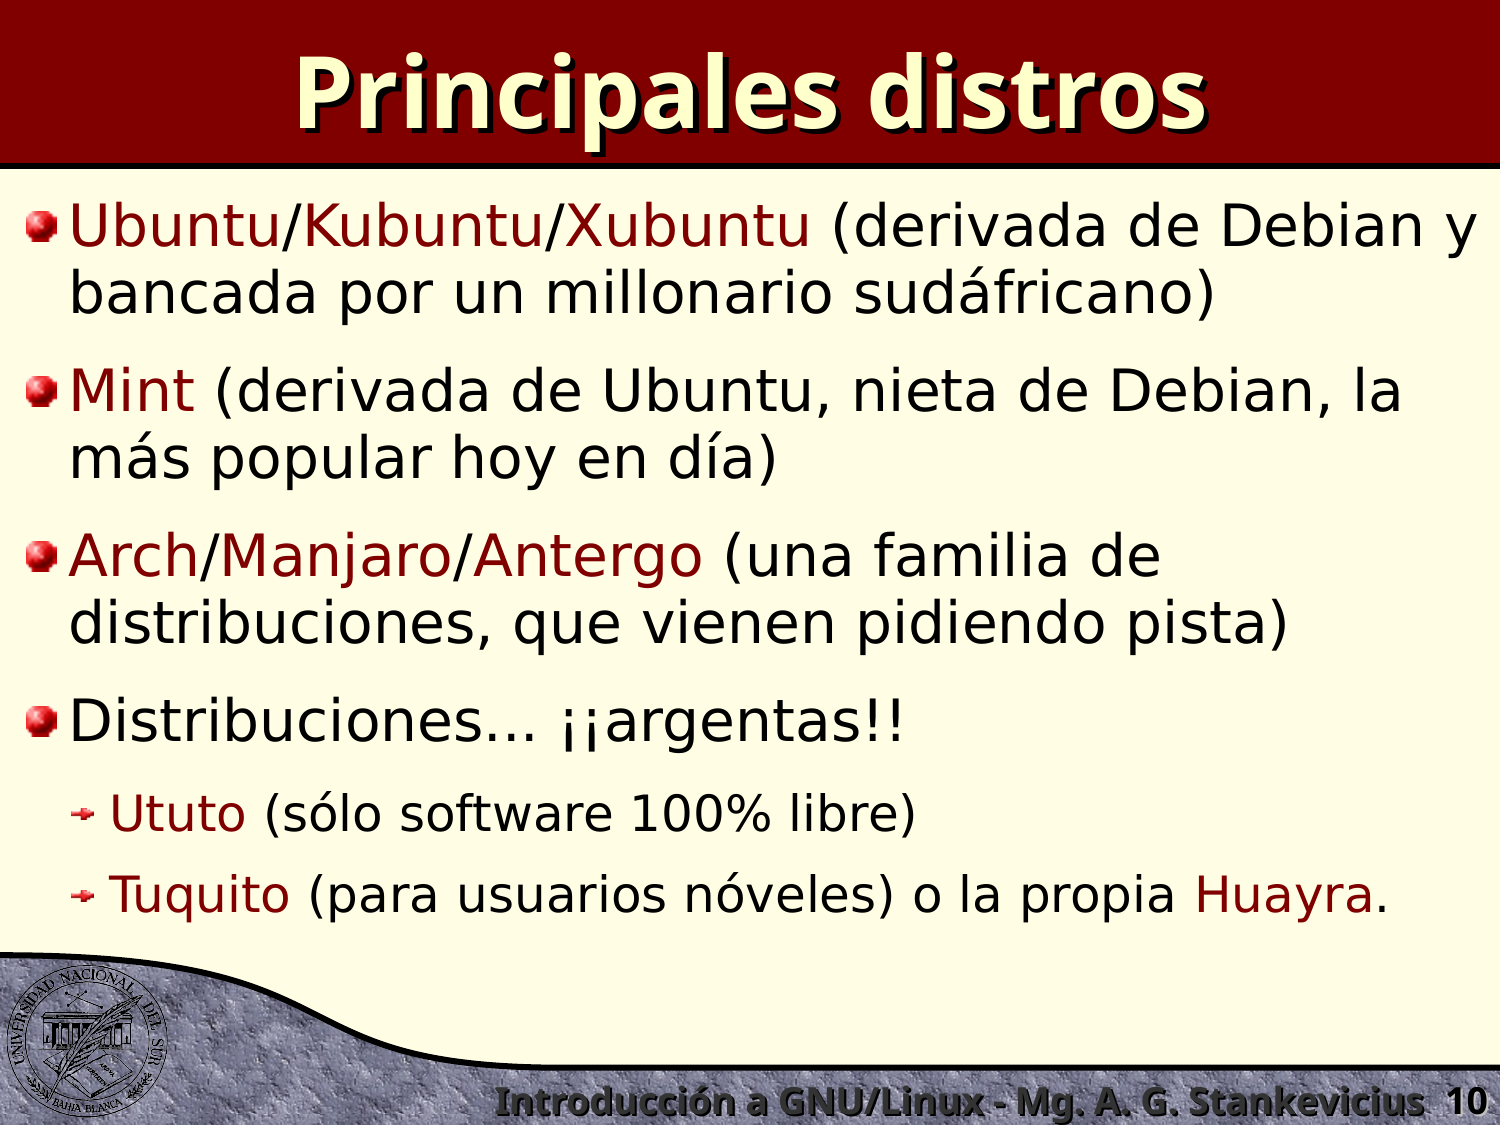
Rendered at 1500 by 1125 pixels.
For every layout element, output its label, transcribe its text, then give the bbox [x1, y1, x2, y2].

list Ubuntu/Kubuntu/Xubuntu (derivada de Debian y bancada por un millonario sudáfricano) Mint (derivada de Ubuntu, nieta de Debian, la más popular hoy en día) Arch/Manjaro/Antergo (una familia de distribuciones, que vienen pidiendo pista) Distribuciones... ¡¡argentas!! Ututo (sólo software 100% libre) Tuquito (para usuarios nóveles) o la propia Huayra. [11, 192, 1486, 935]
picture [0, 956, 1500, 1125]
title Principales distros [15, 12, 1485, 153]
picture [1059, 1100, 1065, 1110]
